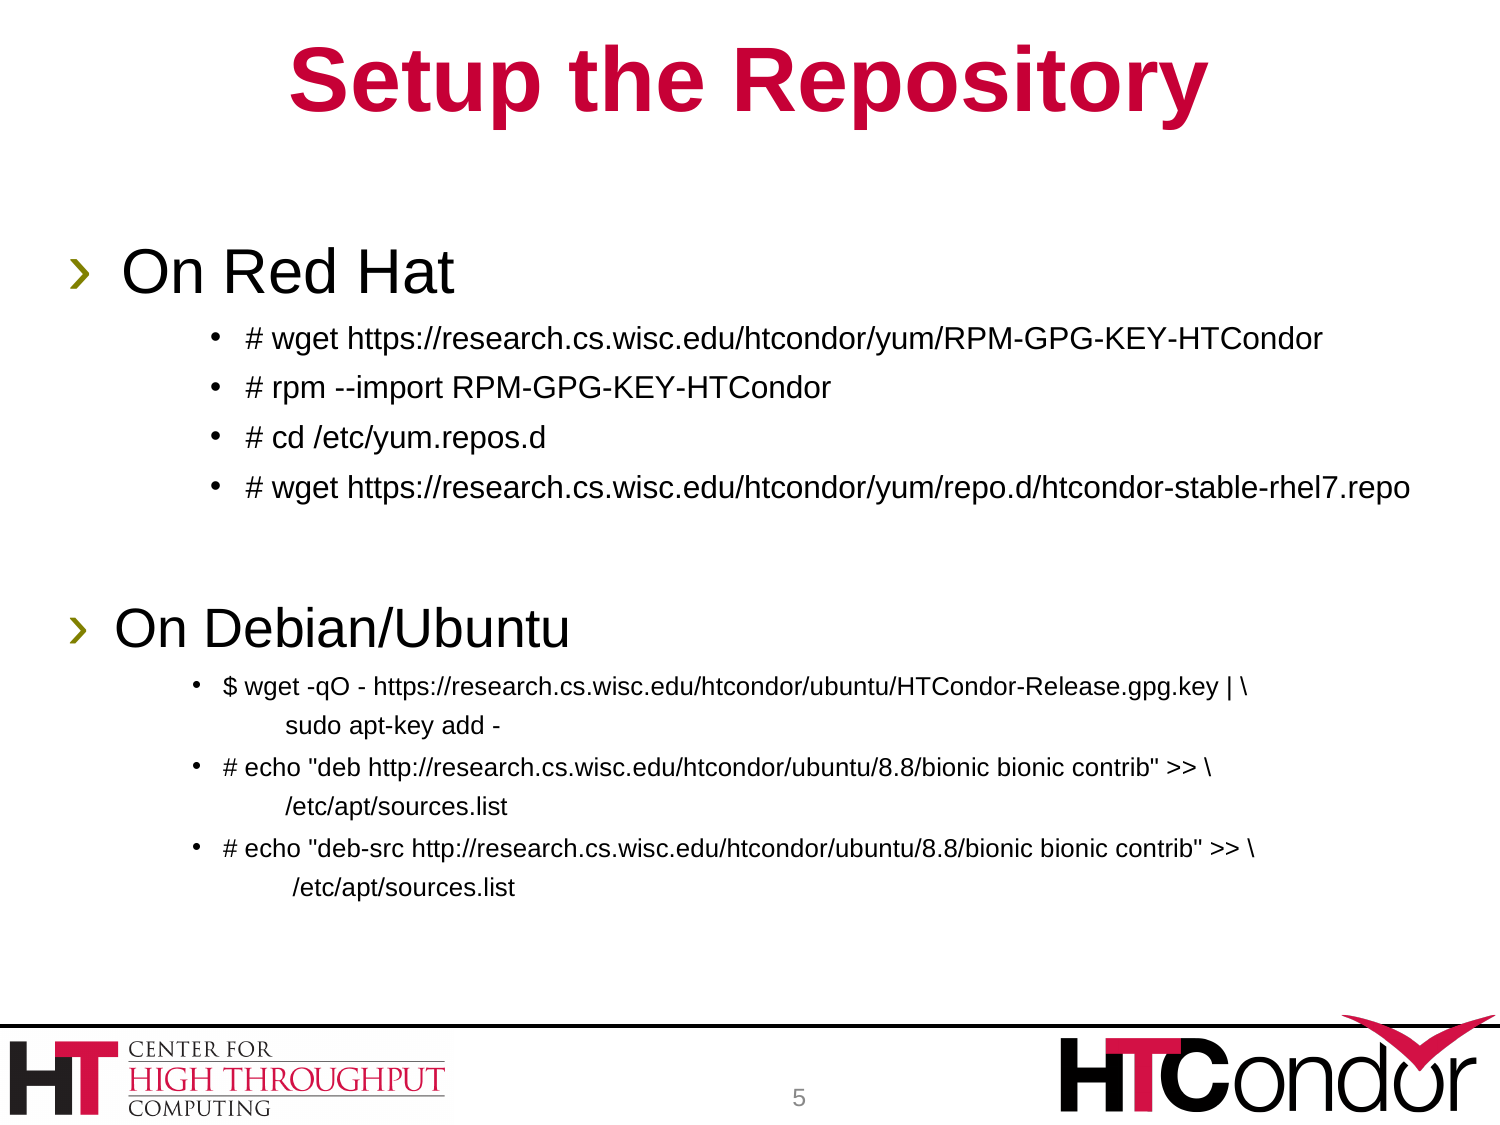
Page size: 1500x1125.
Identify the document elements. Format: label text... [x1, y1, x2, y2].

list On Debian/Ubuntu $ wget -qO - https://research.cs.wisc.edu/htcondor/ubuntu/HTCondor-Release.gpg.key | \ sudo apt-key add - # echo "deb http://research.cs.wisc.edu/htcondor/ubuntu/8.8/bionic bionic contrib" >> \ /etc/apt/sources.list # echo "deb-src http://research.cs.wisc.edu/htcondor/ubuntu/8.8/bionic bionic contrib" >> \ /etc/apt/sources.list [52, 584, 1431, 916]
title Setup the Repository [0, 0, 1500, 150]
text_box <number> [624, 1066, 975, 1125]
picture [0, 1029, 454, 1125]
list On Red Hat # wget https://research.cs.wisc.edu/htcondor/yum/RPM-GPG-KEY-HTCondor # rpm --import RPM-GPG-KEY-HTCondor # cd /etc/yum.repos.d # wget https://research.cs.wisc.edu/htcondor/yum/repo.d/htcondor-stable-rhel7.repo [52, 222, 1431, 554]
picture [1055, 1014, 1500, 1119]
